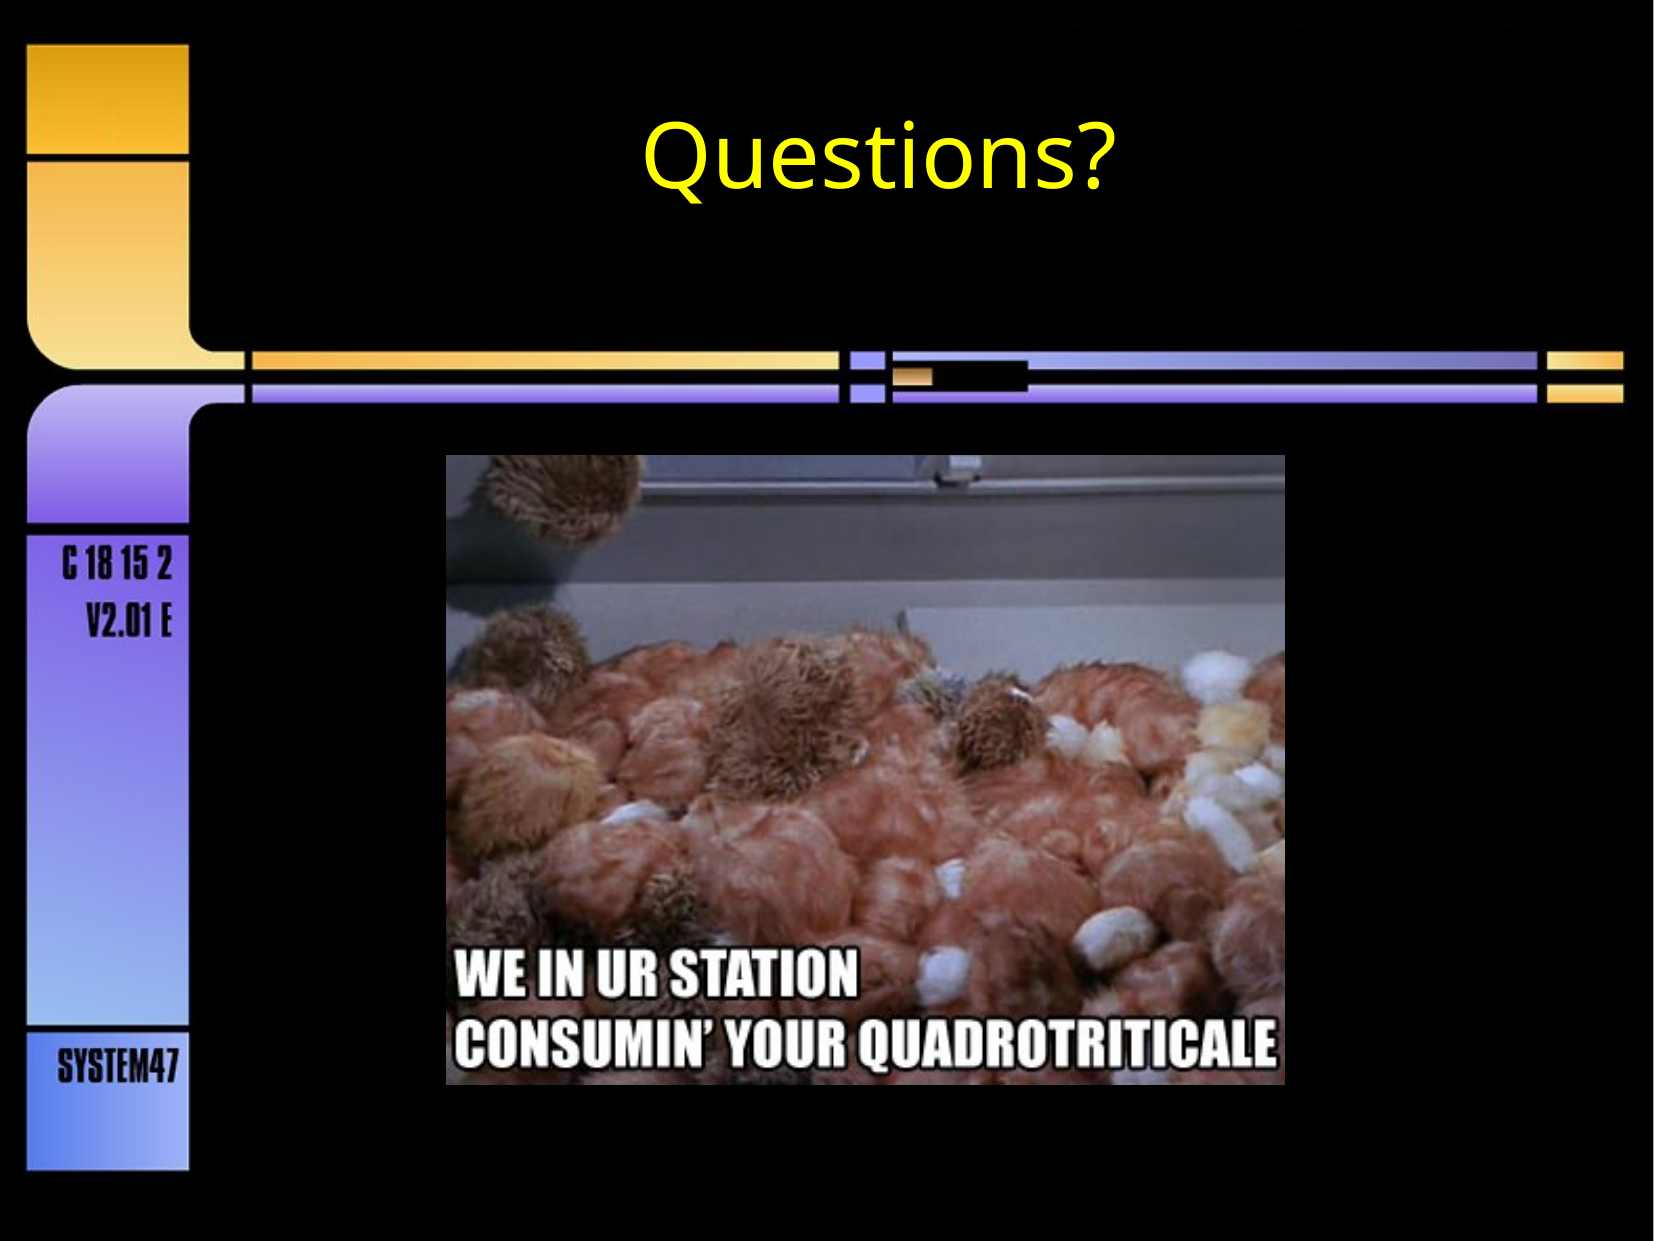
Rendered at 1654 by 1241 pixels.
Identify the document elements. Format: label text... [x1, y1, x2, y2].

picture [0, 0, 1654, 1241]
title Questions? [187, 49, 1571, 257]
